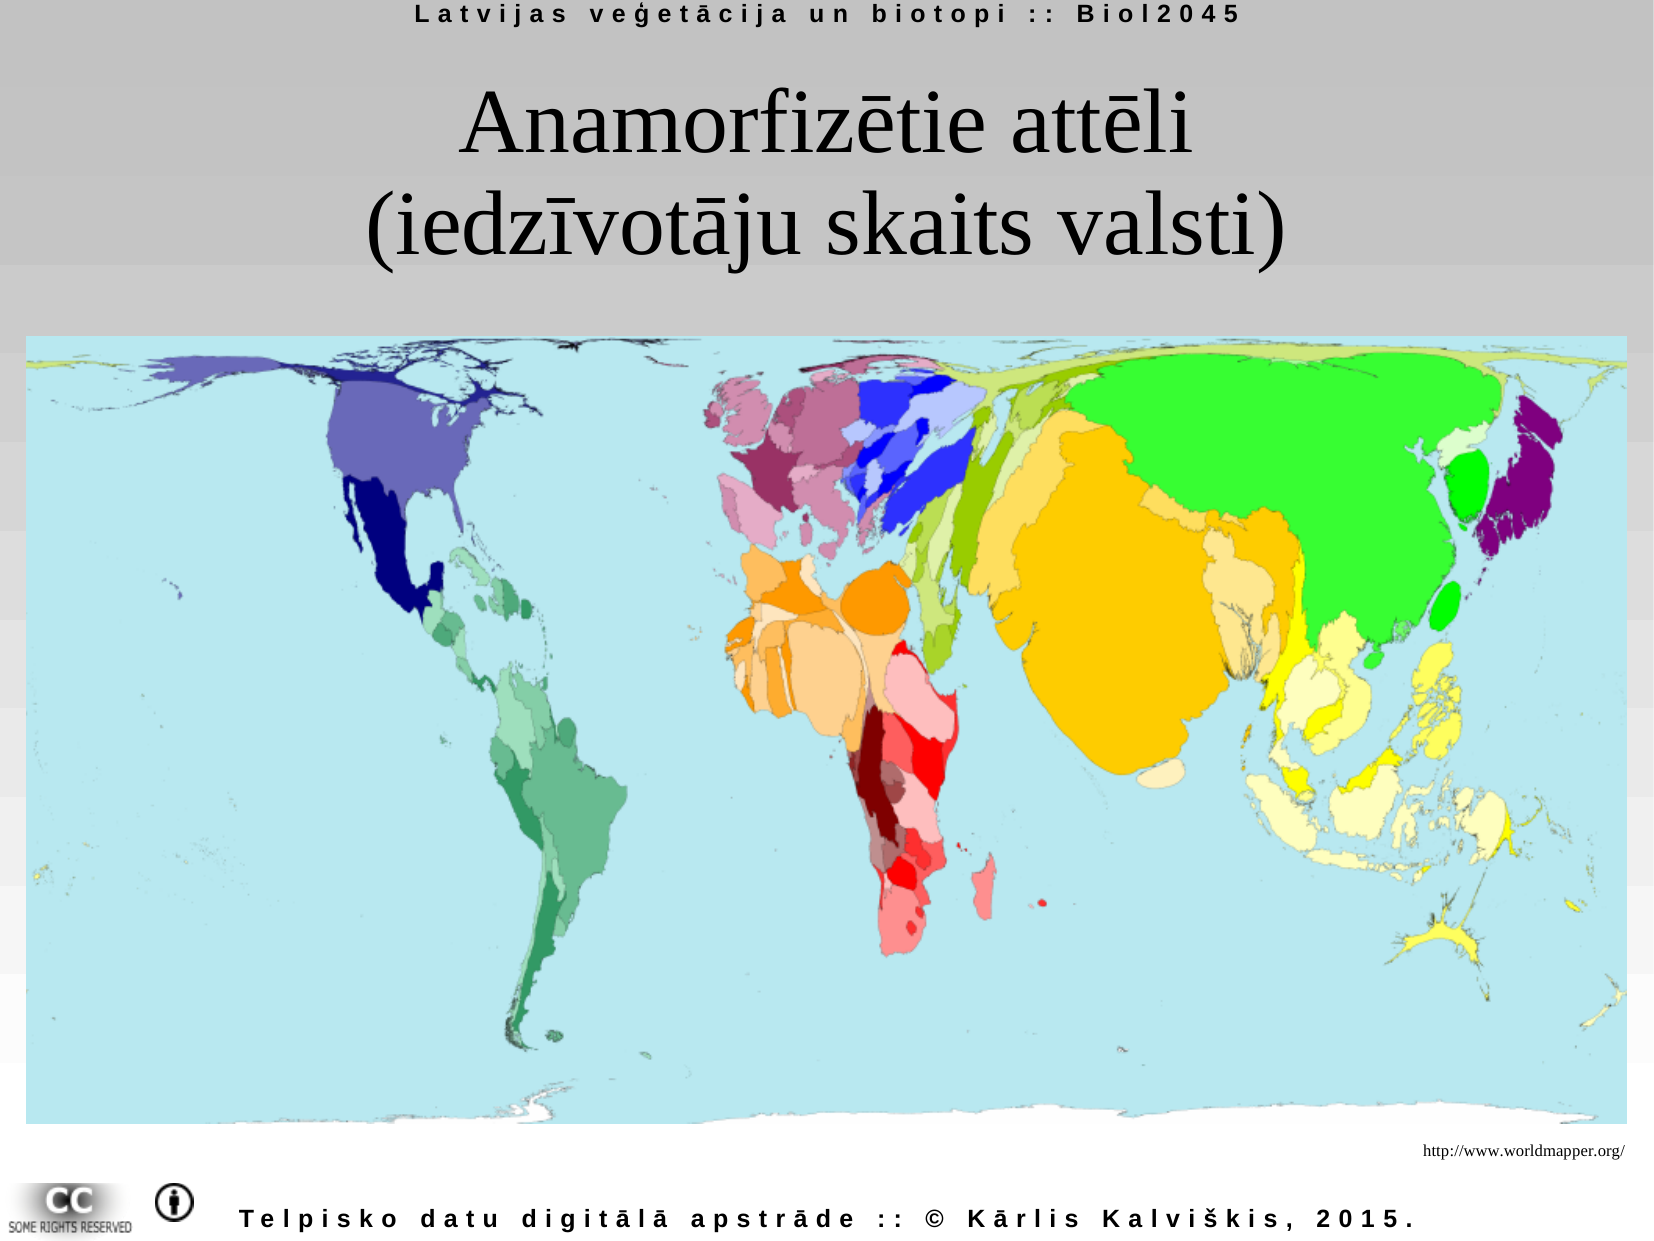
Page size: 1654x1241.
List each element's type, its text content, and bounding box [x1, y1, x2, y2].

text_box http://www.worldmapper.org/ [1425, 1141, 1626, 1161]
title Anamorfizētie attēli (iedzīvotāju skaits valsti) [29, 49, 1625, 296]
picture [0, 0, 1654, 1241]
